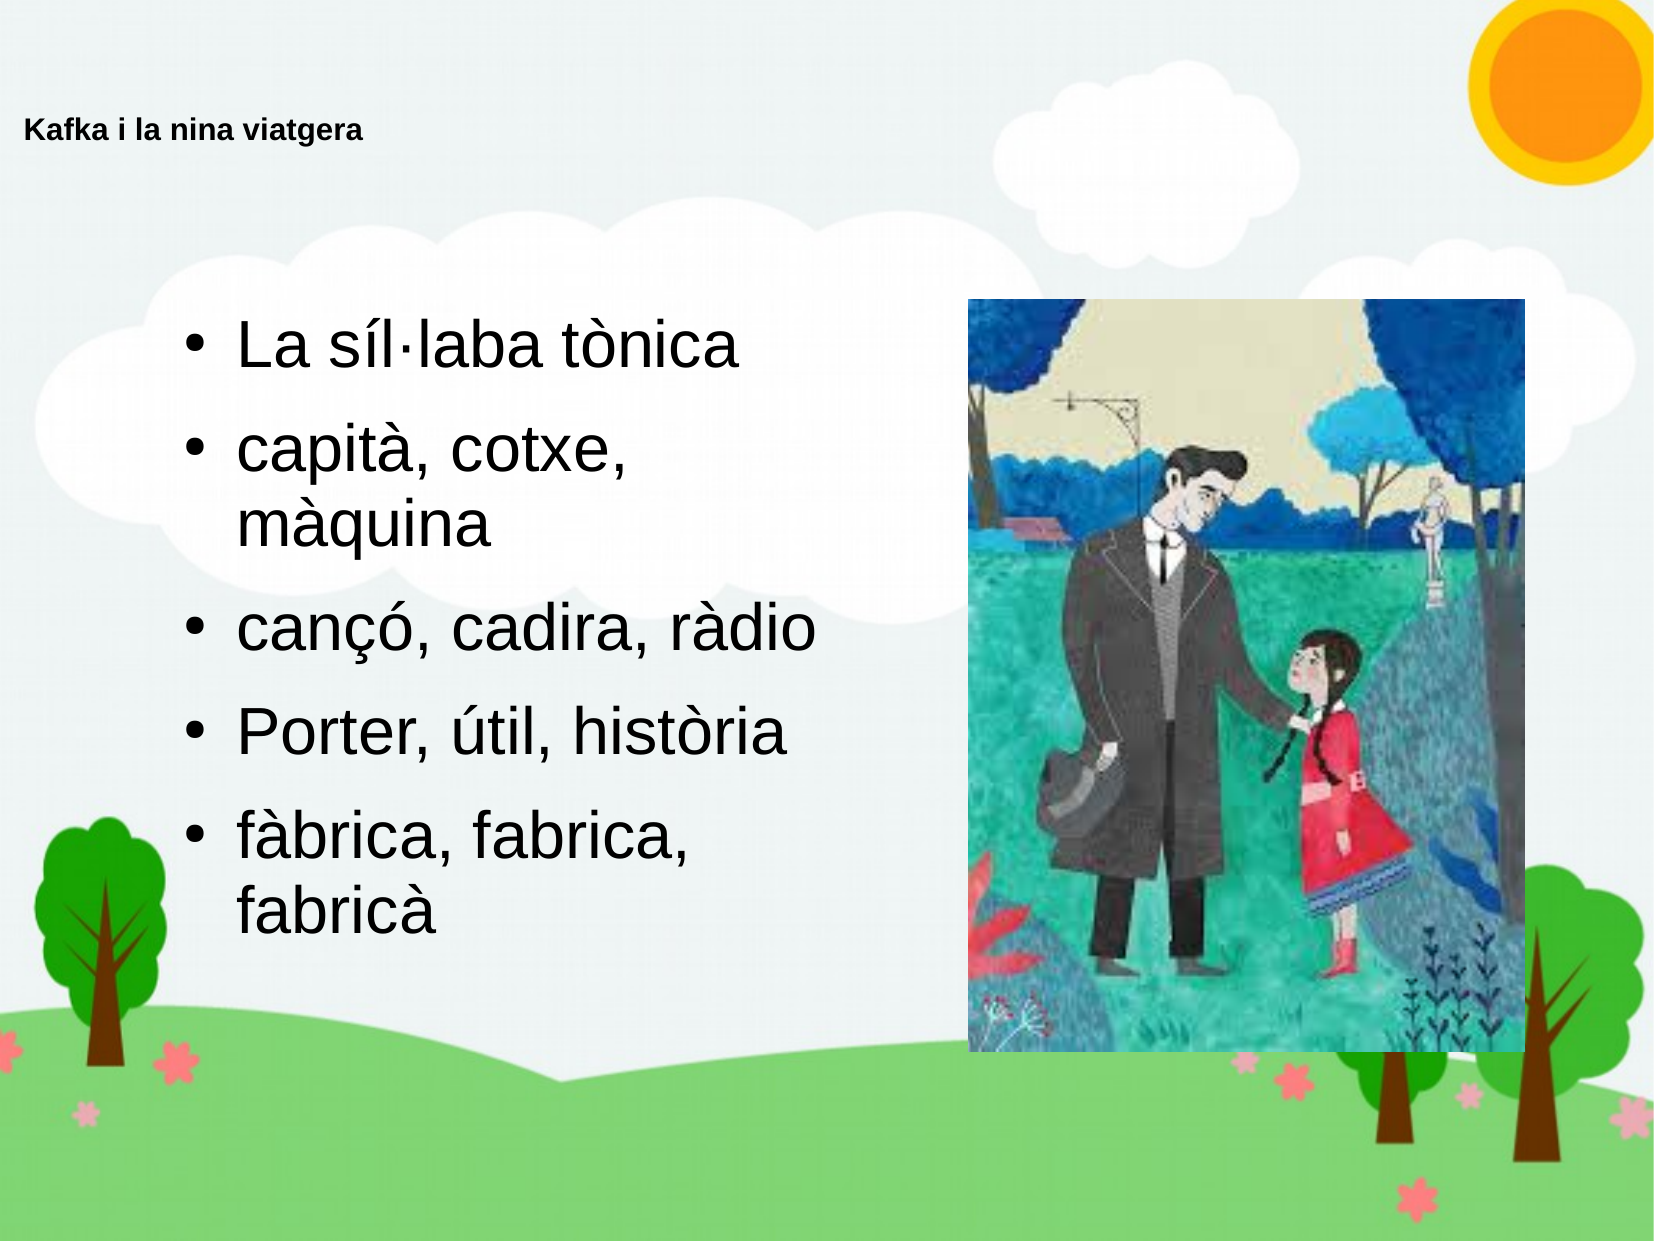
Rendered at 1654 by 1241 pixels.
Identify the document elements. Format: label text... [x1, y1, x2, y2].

title Kafka i la nina viatgera [23, 82, 1489, 178]
list La síl·laba tònica capità, cotxe, màquina cançó, cadira, ràdio Porter, útil, història fàbrica, fabrica, fabricà [165, 307, 863, 1204]
picture [0, 0, 1654, 1241]
